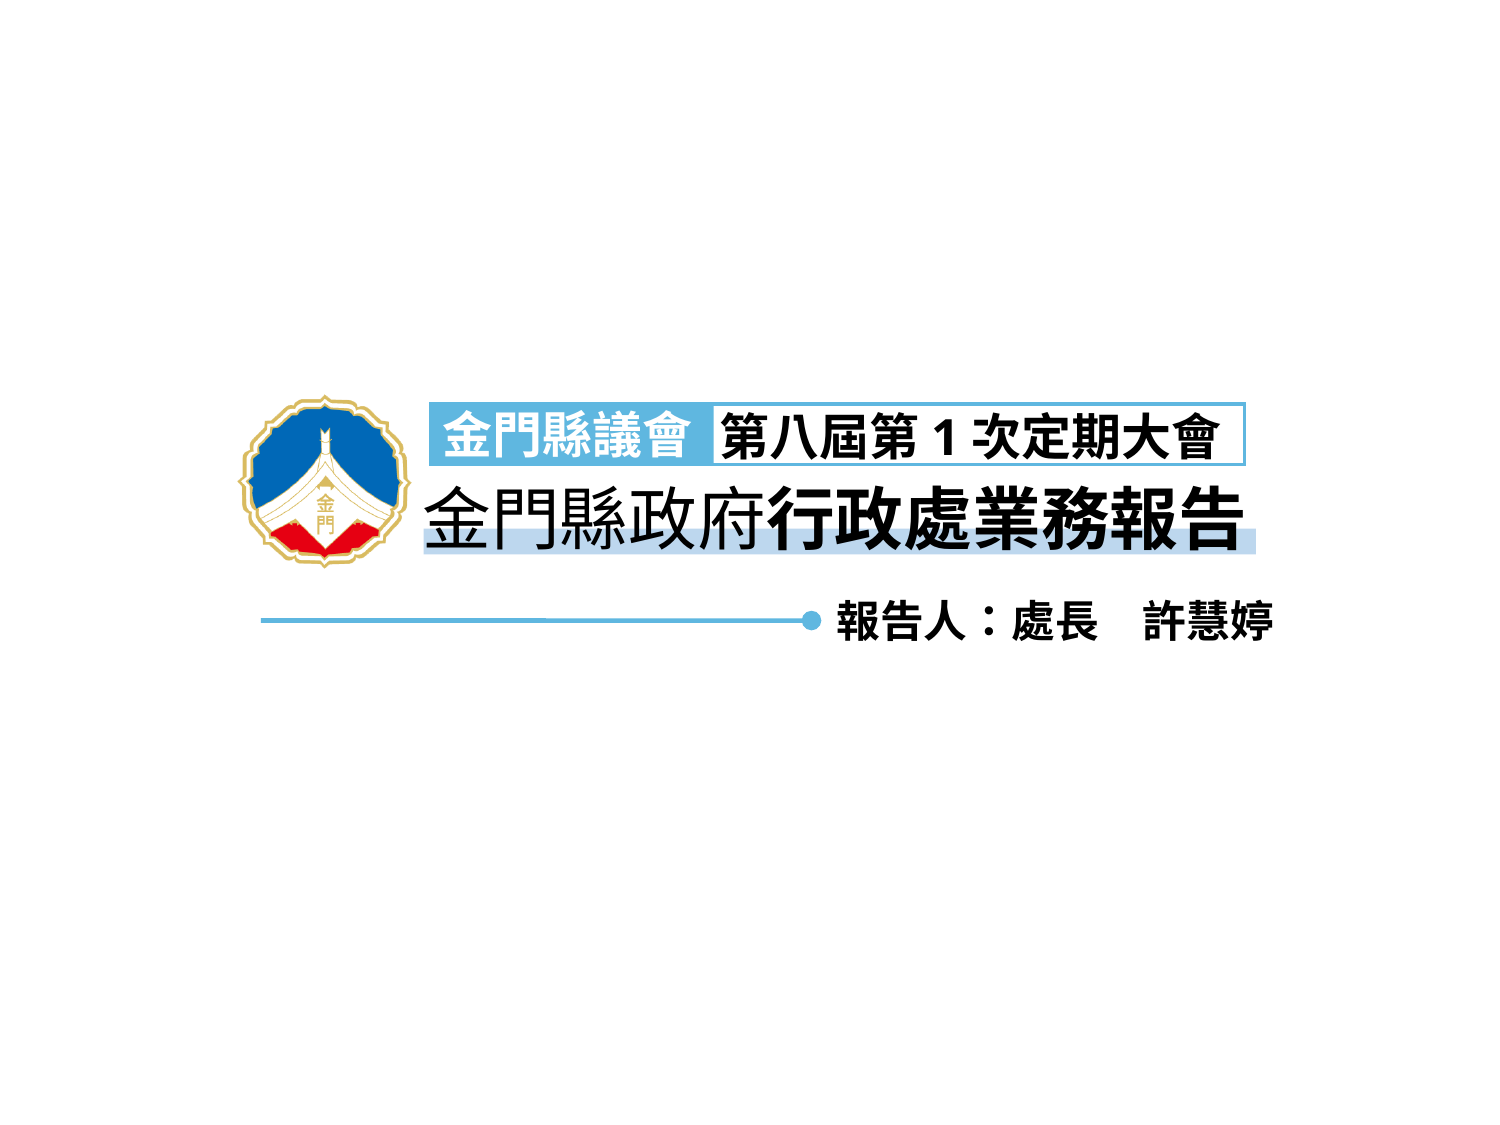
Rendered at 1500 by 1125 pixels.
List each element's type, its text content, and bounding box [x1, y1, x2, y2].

text_box 金門縣議會 [457, 396, 708, 467]
text_box 報告人：處長 許慧婷 [821, 586, 1317, 654]
text_box [801, 610, 822, 631]
text_box 第八屆第1次定期大會 [704, 397, 1237, 467]
text_box 金門縣政府行政處業務報告 [457, 467, 1306, 566]
picture [166, 376, 457, 594]
